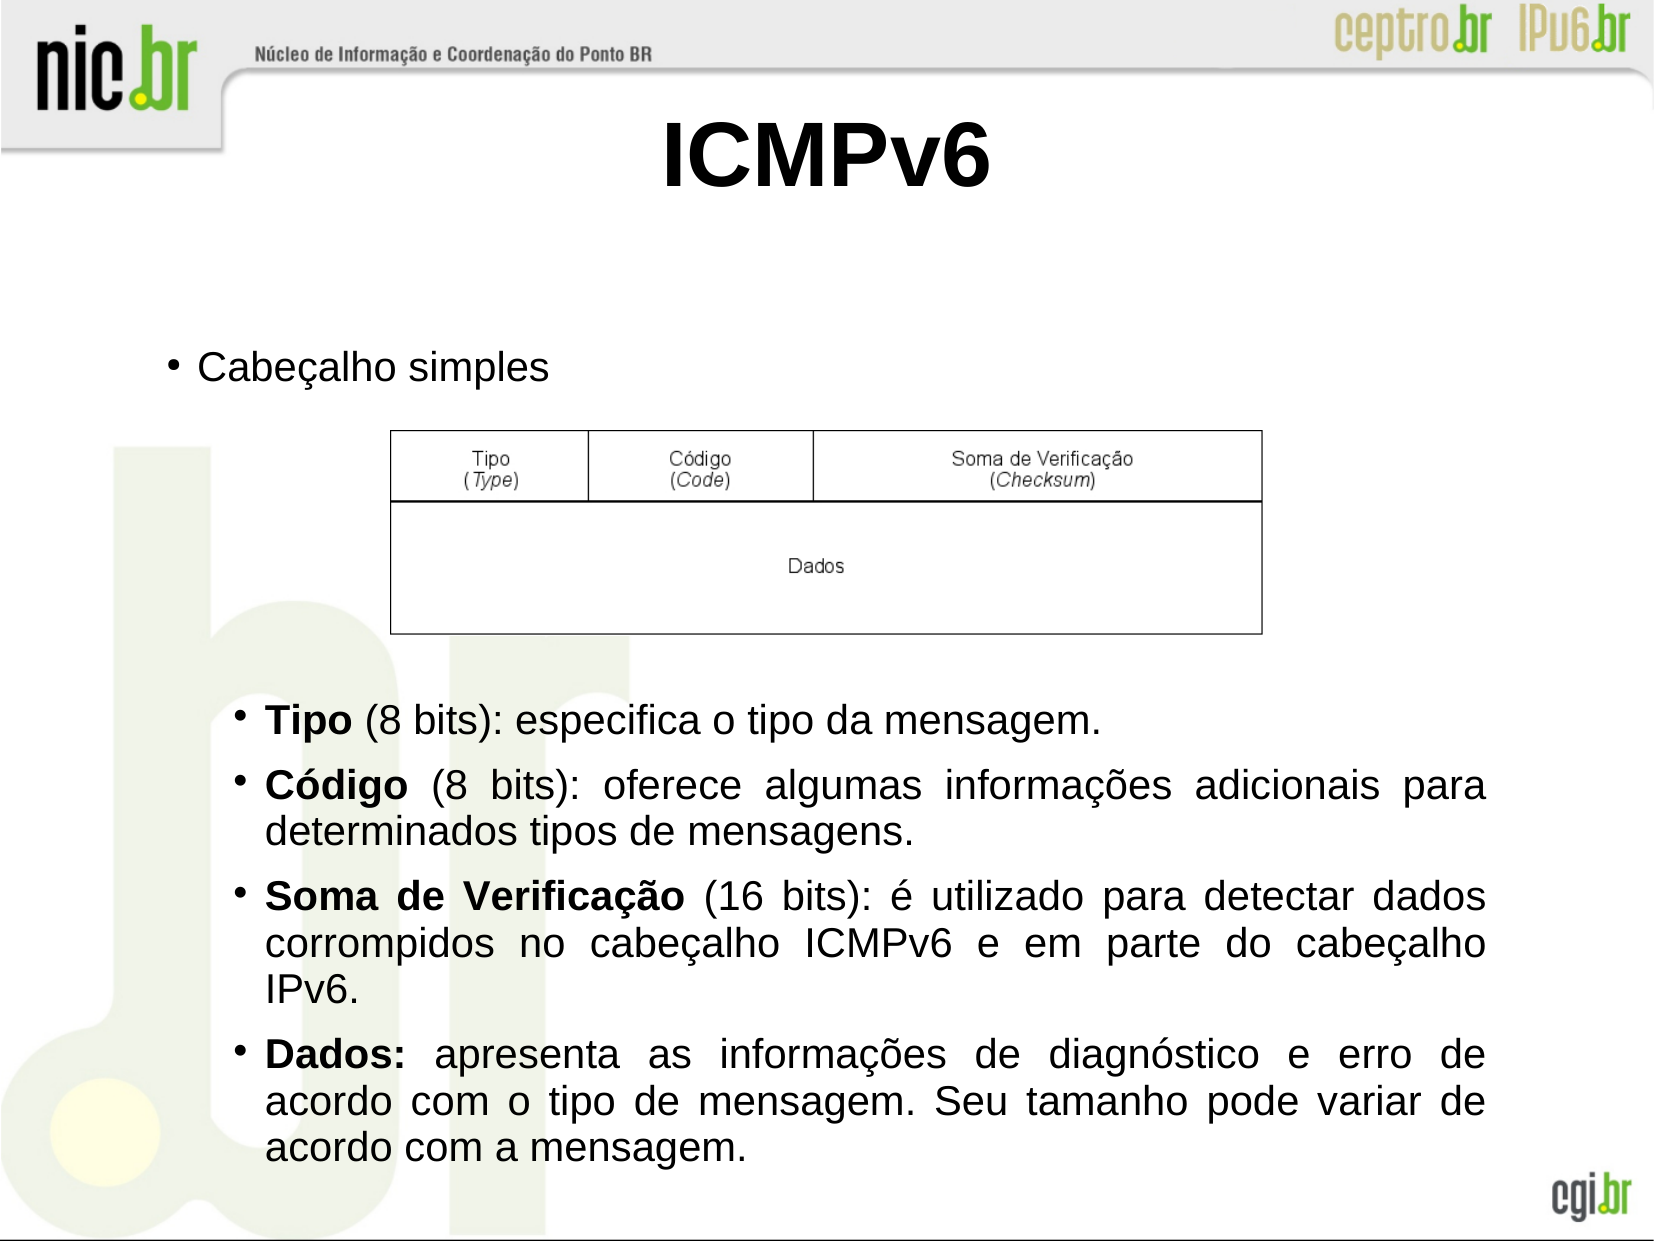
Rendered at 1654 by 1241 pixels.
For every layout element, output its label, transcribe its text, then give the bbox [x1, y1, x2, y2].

picture [0, 0, 1654, 1241]
text_box ICMPv6 [88, 97, 1565, 215]
text_box Cabeçalho simples Tipo (8 bits): especifica o tipo da mensagem. Código (8 bits): oferece algumas informações adicionais para determinados tipos de mensagens. Soma de Verificação (16 bits): é utilizado para detectar dados corrompidos no cabeçalho ICMPv6 e em parte do cabeçalho IPv6. Dados: apresenta as informações de diagnóstico e erro de acordo com o tipo de mensagem. Seu tamanho pode variar de acordo com a mensagem. [151, 336, 1502, 975]
